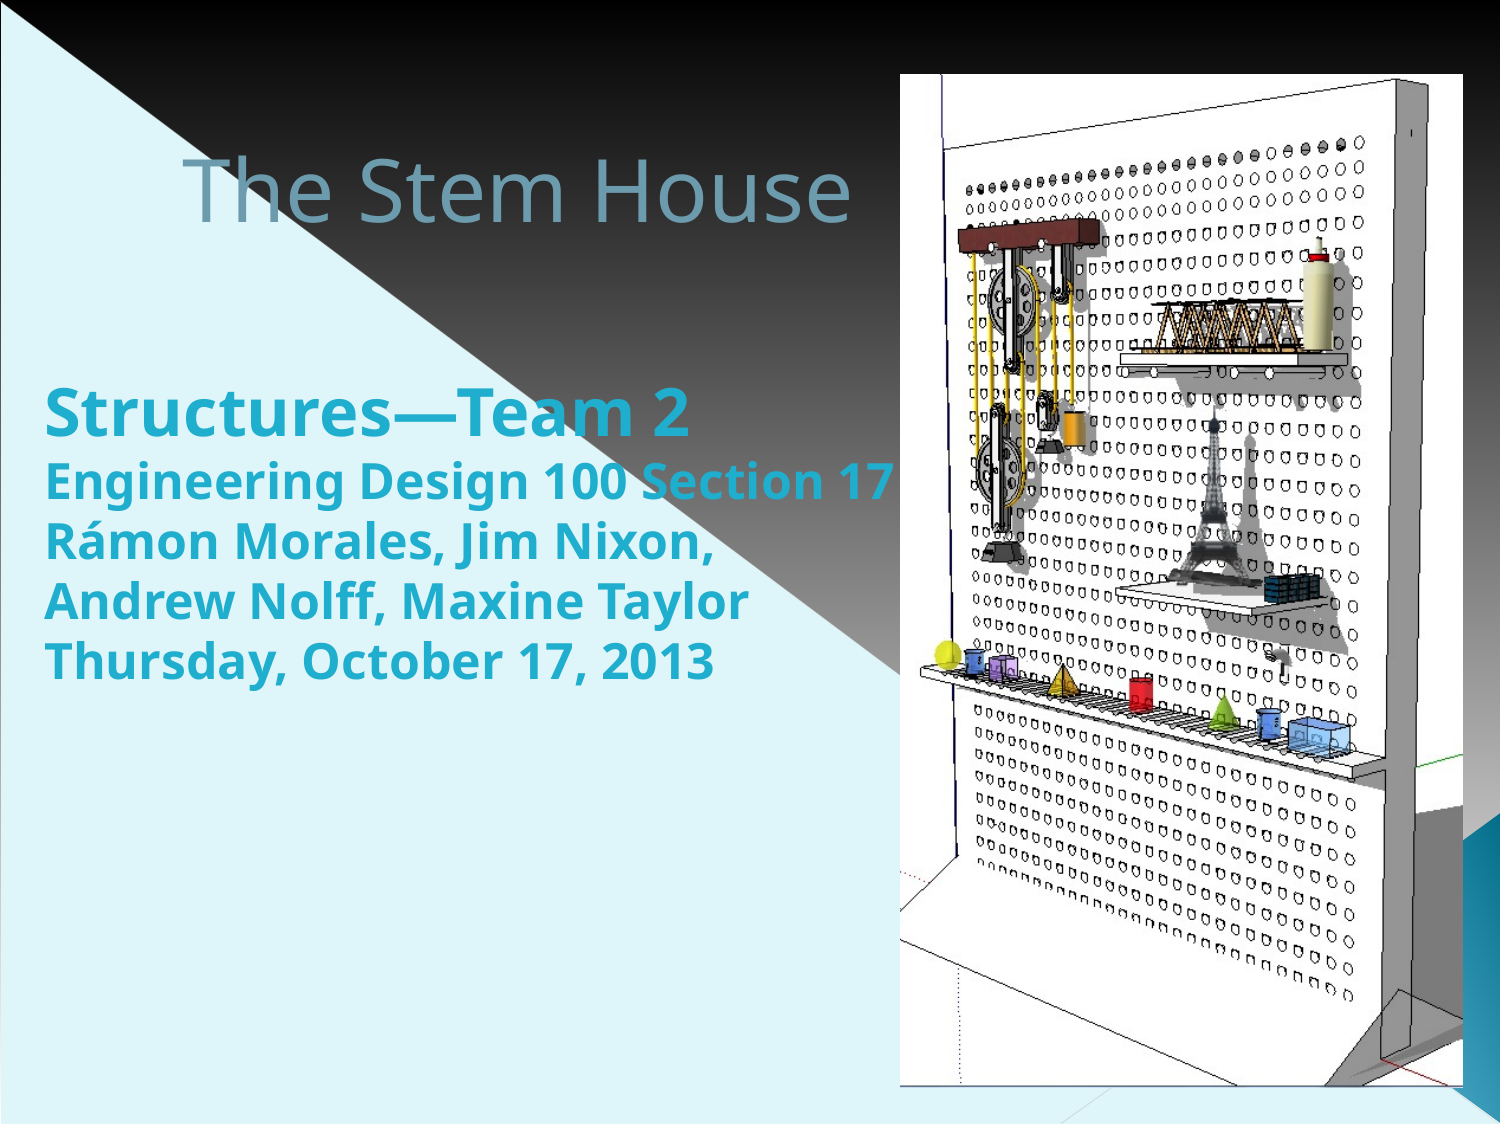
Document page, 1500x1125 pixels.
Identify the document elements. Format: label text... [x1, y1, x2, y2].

subtitle Structures—Team 2 Engineering Design 100 Section 17 Rámon Morales, Jim Nixon, Andrew Nolff, Maxine Taylor Thursday, October 17, 2013 [0, 362, 900, 650]
picture [900, 74, 1463, 1088]
title The Stem House [88, 127, 900, 362]
